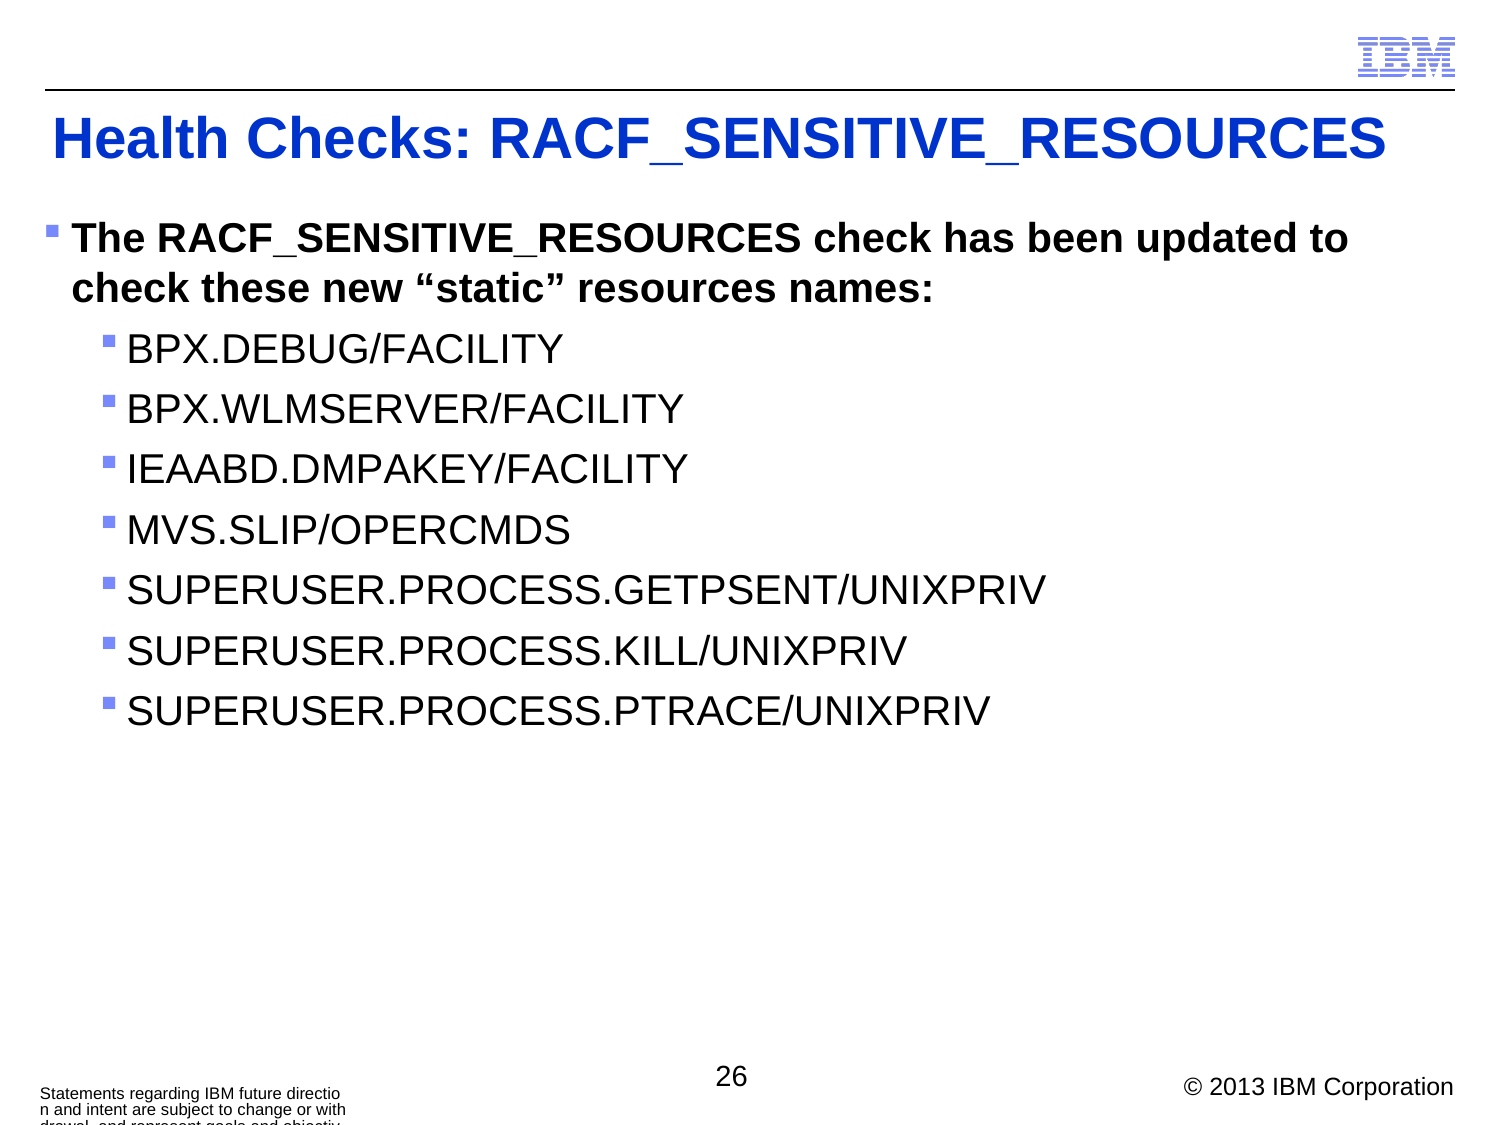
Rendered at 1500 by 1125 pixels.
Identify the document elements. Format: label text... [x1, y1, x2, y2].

list The RACF_SENSITIVE_RESOURCES check has been updated to check these new “static” resources names: BPX.DEBUG/FACILITY BPX.WLMSERVER/FACILITY IEAABD.DMPAKEY/FACILITY MVS.SLIP/OPERCMDS SUPERUSER.PROCESS.GETPSENT/UNIXPRIV SUPERUSER.PROCESS.KILL/UNIXPRIV SUPERUSER.PROCESS.PTRACE/UNIXPRIV [28, 203, 1462, 1082]
picture [1358, 37, 1455, 75]
title Health Checks: RACF_SENSITIVE_RESOURCES [37, 75, 1463, 196]
